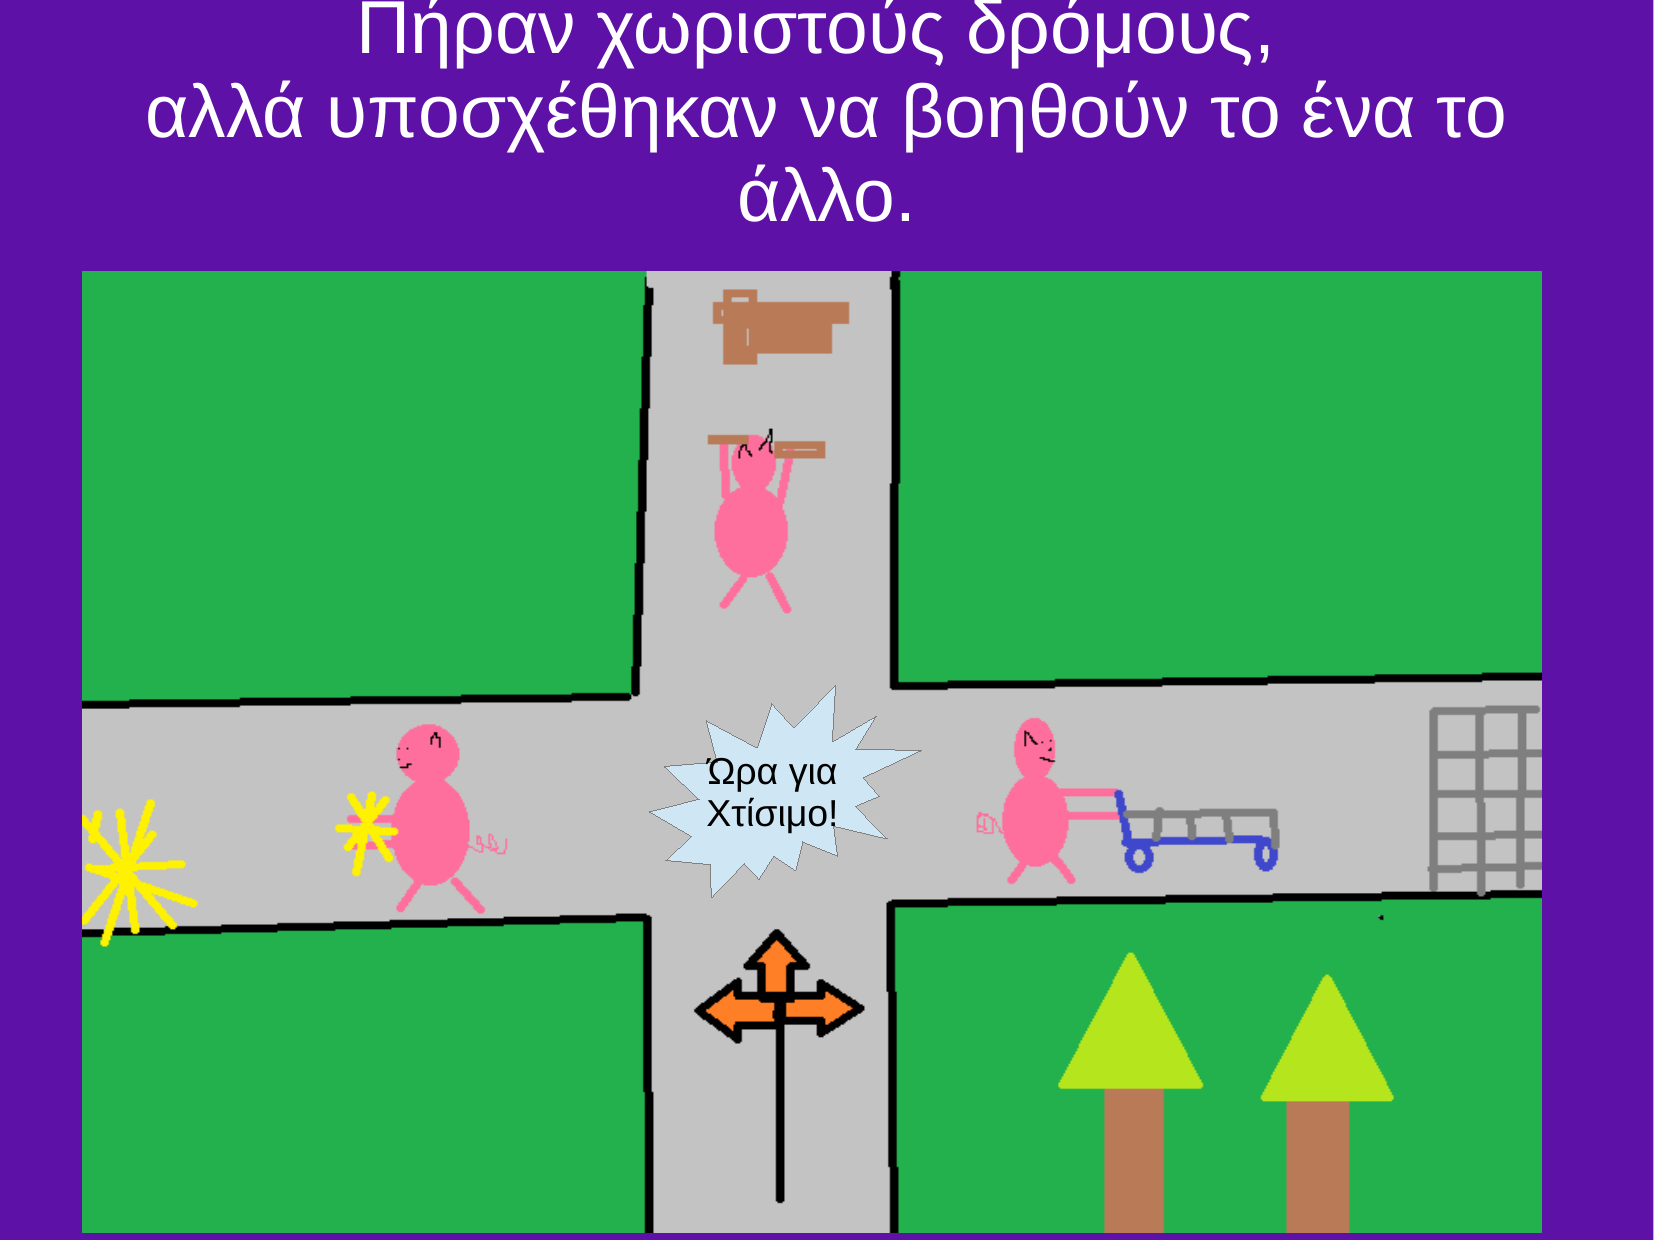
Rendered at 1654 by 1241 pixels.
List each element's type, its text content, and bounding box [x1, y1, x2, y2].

text_box Ώρα για Χτίσιμο! [649, 685, 922, 898]
picture [82, 271, 1542, 1233]
title Πήραν χωριστούς δρόμους, αλλά υποσχέθηκαν να βοηθούν το ένα το άλλο. [82, 0, 1571, 321]
